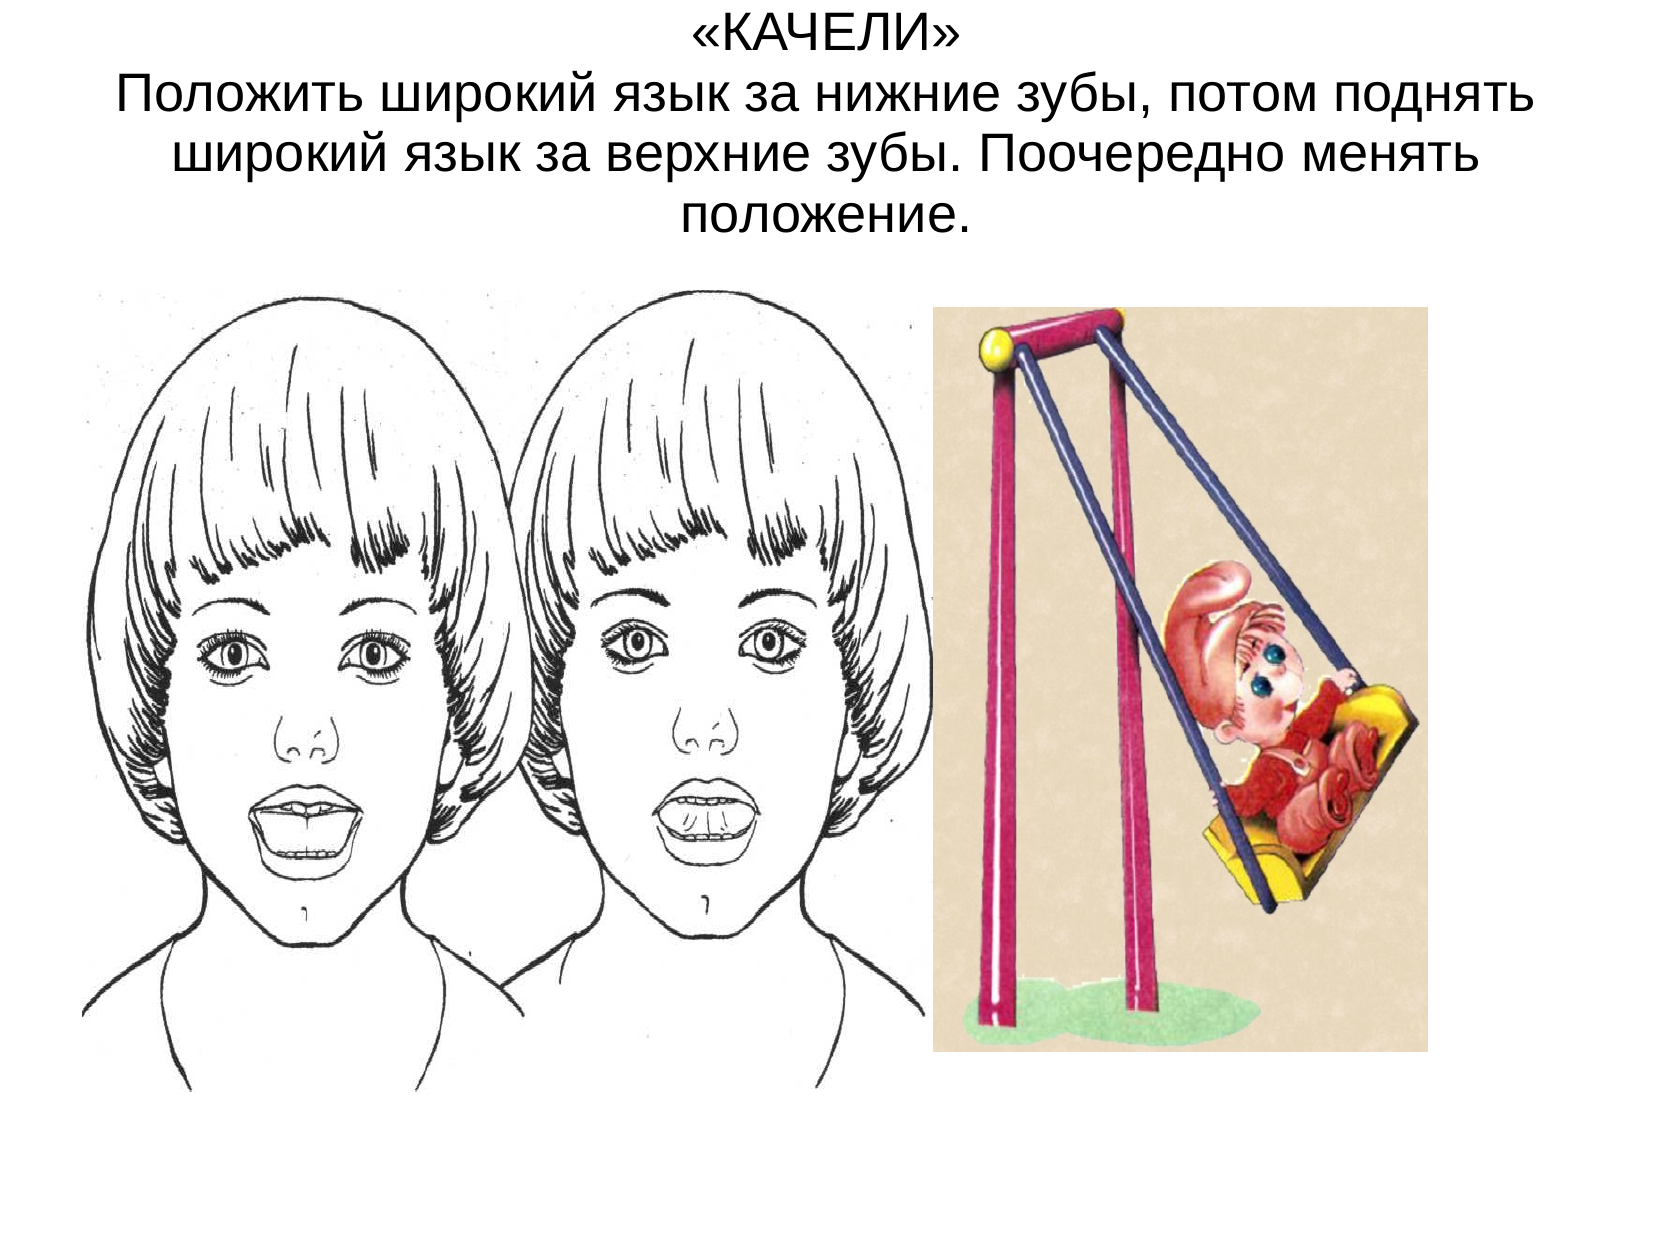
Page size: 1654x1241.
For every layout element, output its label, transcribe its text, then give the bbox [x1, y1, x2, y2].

picture [82, 290, 1530, 1092]
title «КАЧЕЛИ» Положить широкий язык за нижние зубы, потом поднять широкий язык за верхние зубы. Поочередно менять положение. [82, 1, 1571, 305]
